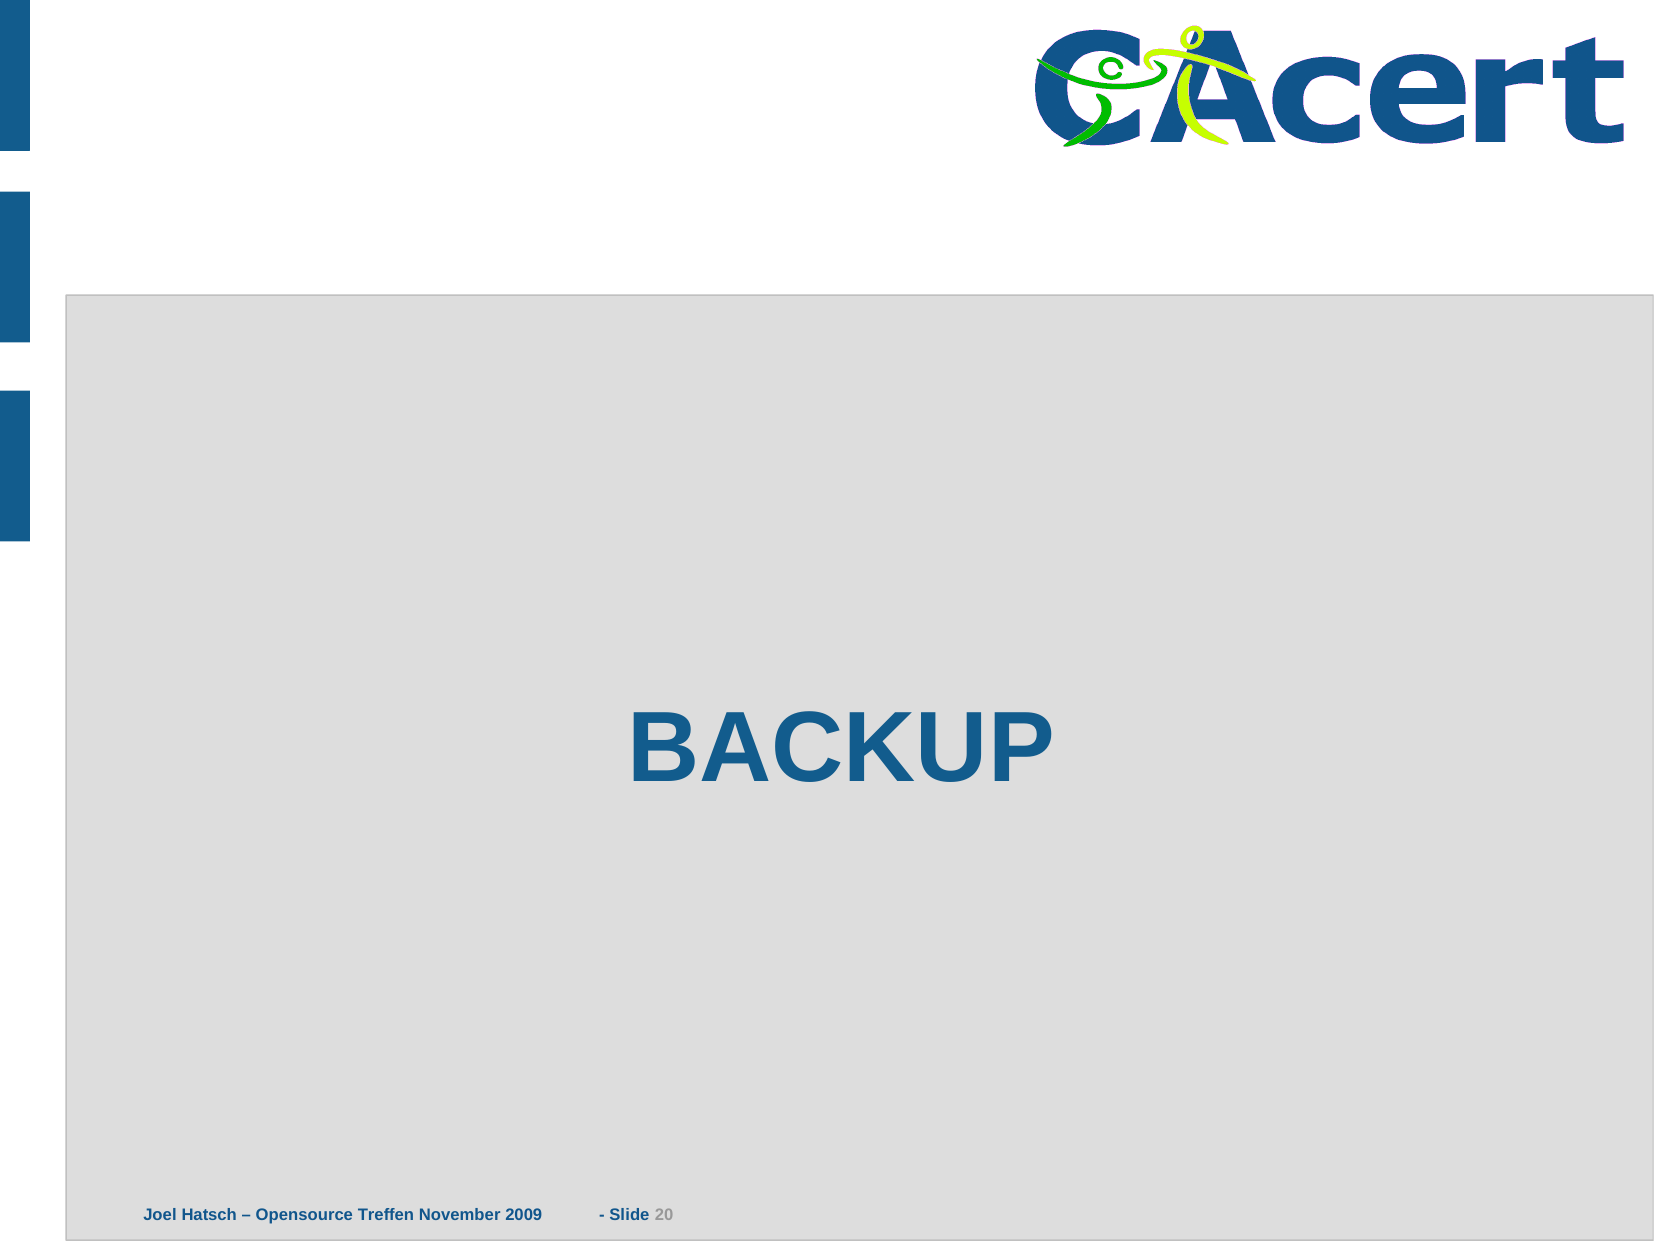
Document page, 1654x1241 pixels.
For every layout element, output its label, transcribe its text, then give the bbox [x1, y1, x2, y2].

picture [1033, 24, 1625, 148]
list BACKUP [88, 344, 1594, 1164]
